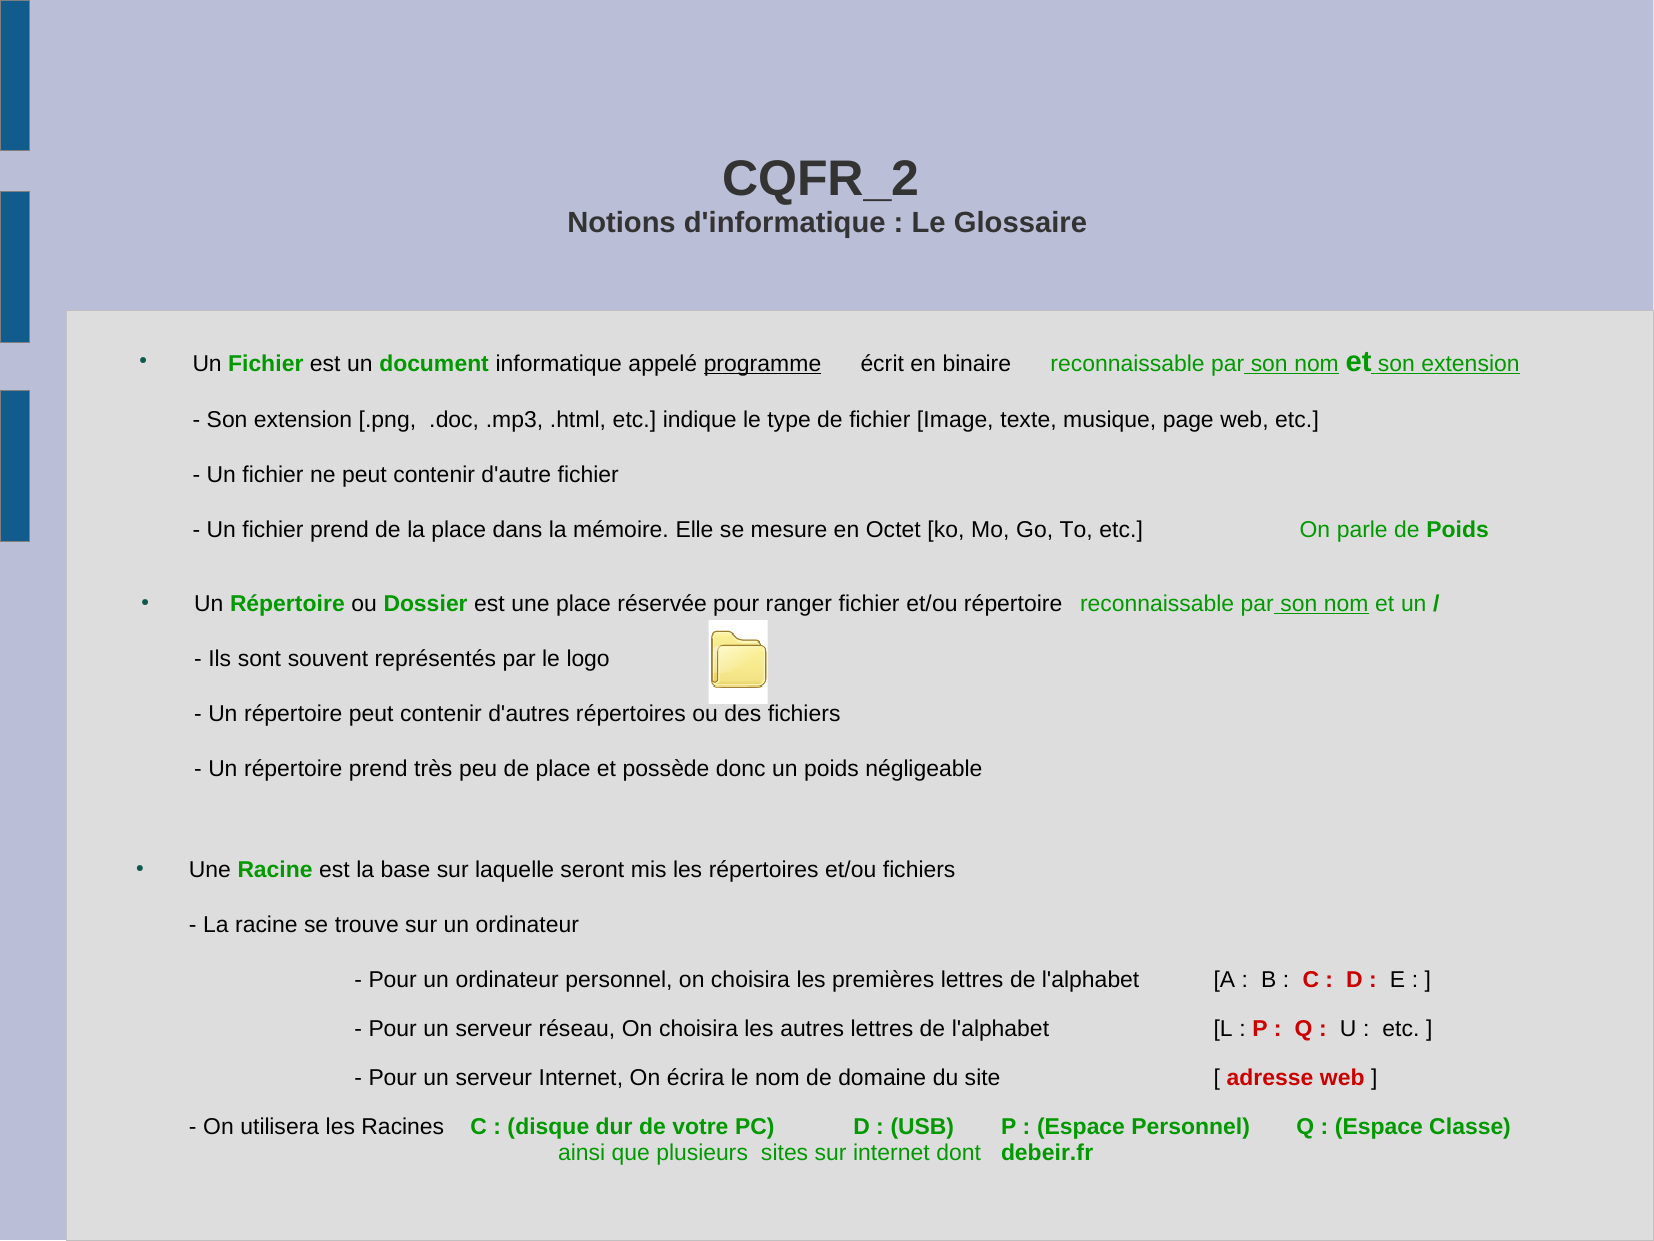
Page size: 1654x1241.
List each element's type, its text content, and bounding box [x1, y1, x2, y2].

title CQFR_2 Notions d'informatique : Le Glossaire [121, 91, 1534, 299]
list Un Répertoire ou Dossier est une place réservée pour ranger fichier et/ou répertoire reconnaissable par son nom et un / - Ils sont souvent représentés par le logo - Un répertoire peut contenir d'autres répertoires ou des fichiers - Un répertoire prend très peu de place et possède donc un poids négligeable [123, 590, 1536, 857]
picture [708, 620, 768, 704]
list Une Racine est la base sur laquelle seront mis les répertoires et/ou fichiers - La racine se trouve sur un ordinateur - Pour un ordinateur personnel, on choisira les premières lettres de l'alphabet [A : B : C : D : E : ] - Pour un serveur réseau, On choisira les autres lettres de l'alphabet [L : P : Q : U : etc. ] - Pour un serveur Internet, On écrira le nom de domaine du site [ adresse web ] - On utilisera les Racines C : (disque dur de votre PC) D : (USB) P : (Espace Personnel) Q : (Espace Classe) ainsi que plusieurs sites sur internet dont debeir.fr [118, 856, 1531, 1173]
list Un Fichier est un document informatique appelé programme écrit en binaire reconnaissable par son nom et son extension - Son extension [.png, .doc, .mp3, .html, etc.] indique le type de fichier [Image, texte, musique, page web, etc.] - Un fichier ne peut contenir d'autre fichier - Un fichier prend de la place dans la mémoire. Elle se mesure en Octet [ko, Mo, Go, To, etc.] On parle de Poids [121, 344, 1534, 718]
